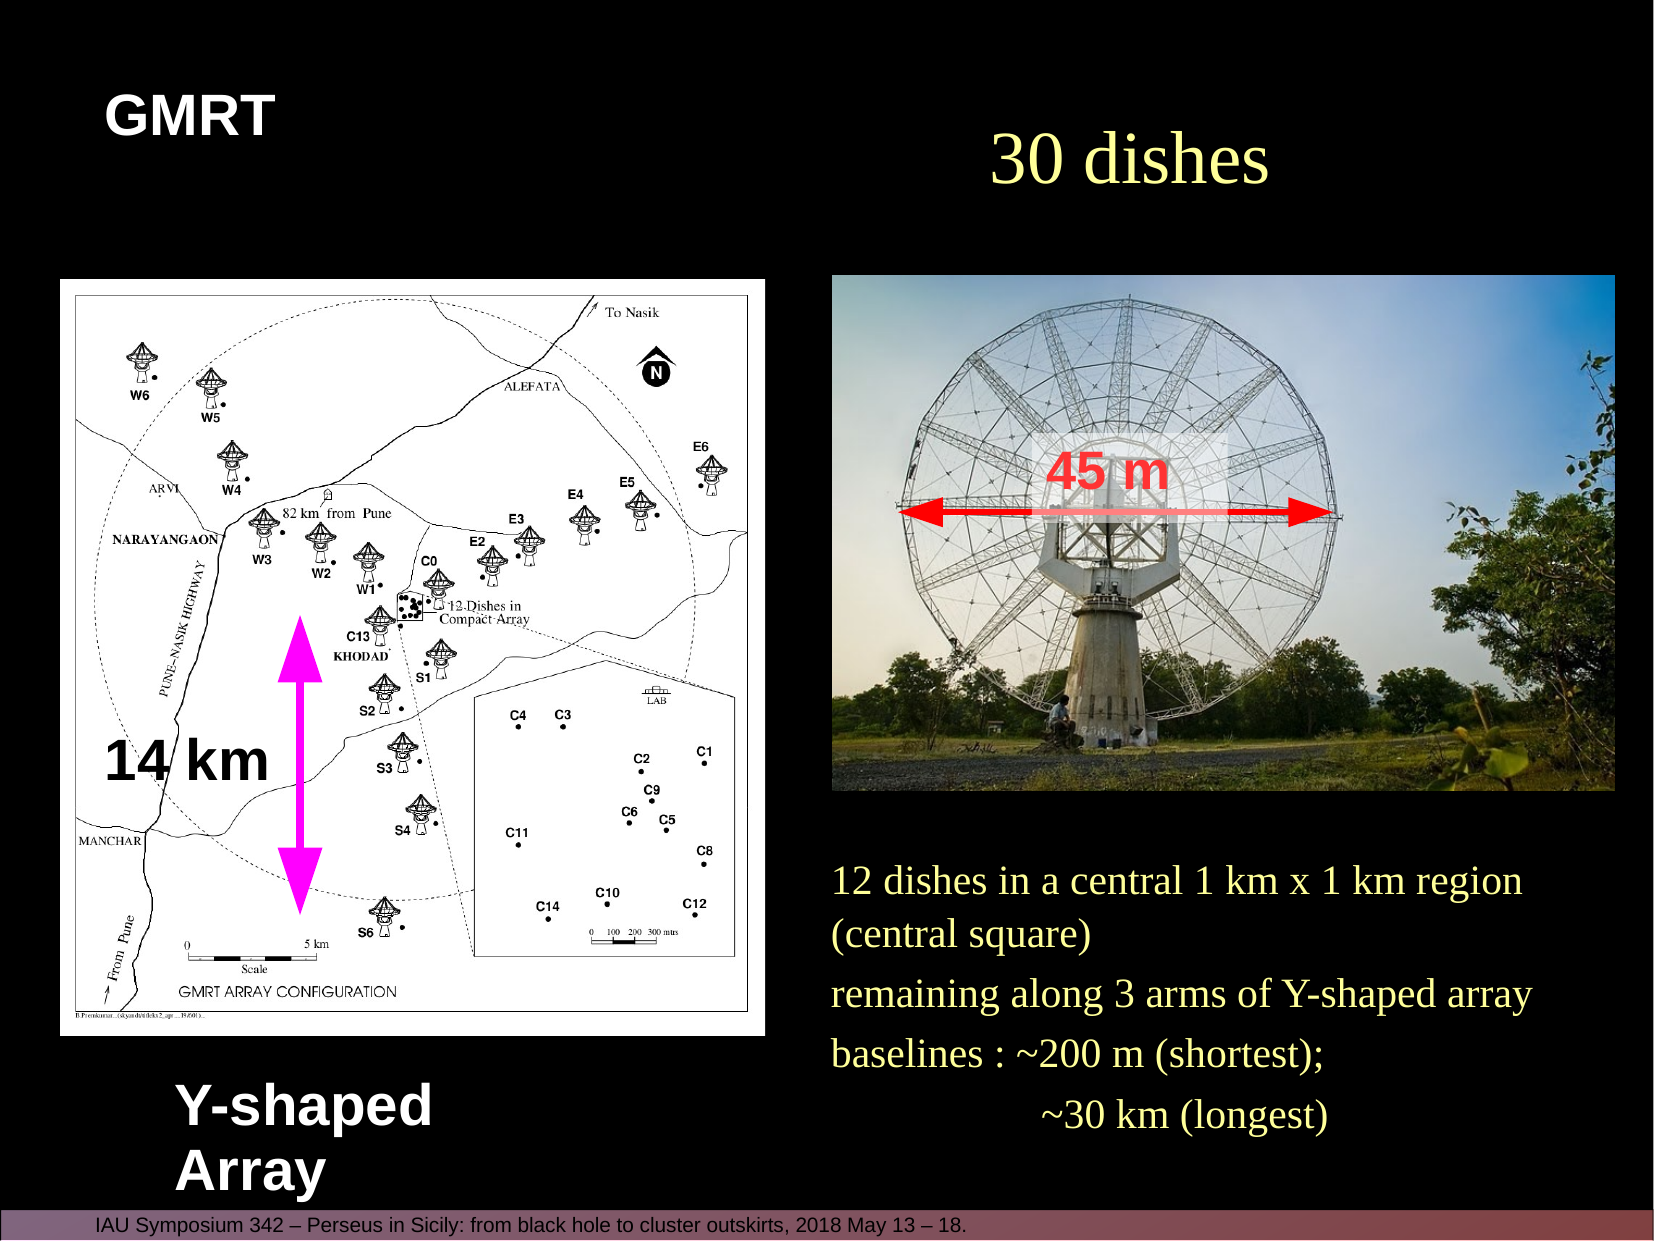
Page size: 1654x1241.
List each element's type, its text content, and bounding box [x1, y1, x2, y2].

picture [1608, 275, 1615, 282]
text_box 14 km [90, 720, 301, 800]
text_box GMRT [90, 75, 871, 166]
picture [60, 279, 766, 1036]
text_box 45 m [1031, 433, 1228, 523]
text_box 30 dishes [975, 97, 1336, 196]
text_box 12 dishes in a central 1 km x 1 km region (central square) remaining along 3 arms of Y-shaped array baselines : ~200 m (shortest); ~30 km (longest) [816, 780, 1654, 1197]
picture [832, 275, 1615, 791]
text_box Y-shaped Array [159, 1065, 616, 1210]
